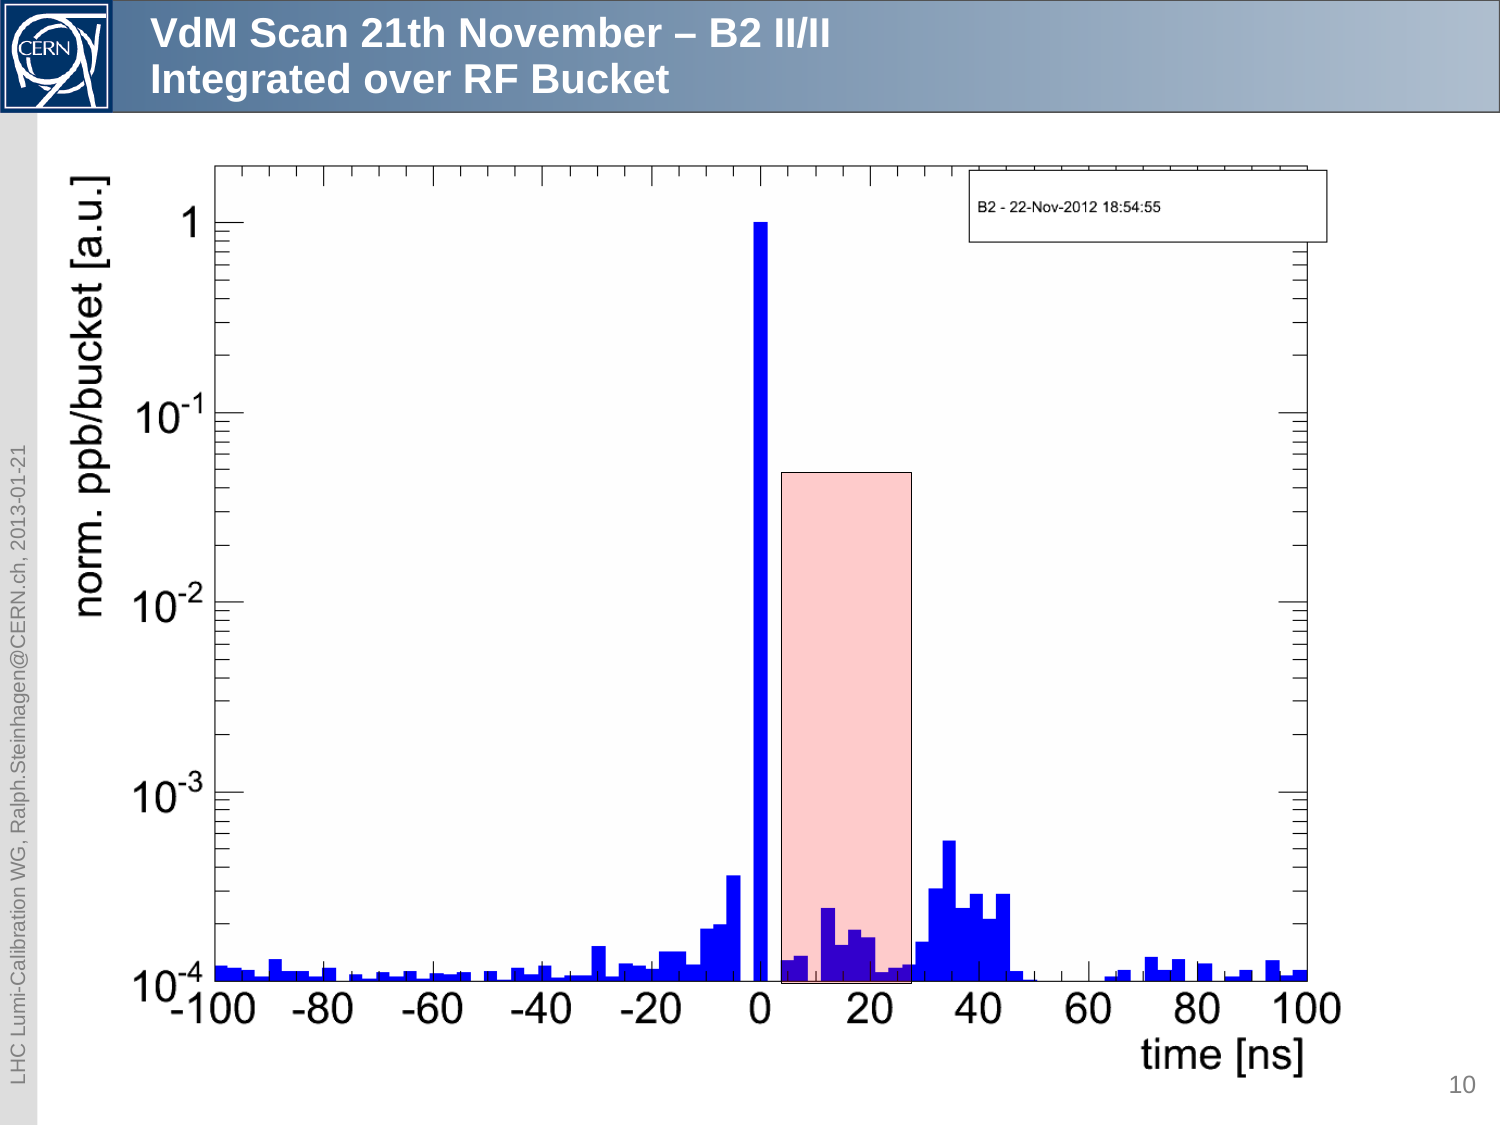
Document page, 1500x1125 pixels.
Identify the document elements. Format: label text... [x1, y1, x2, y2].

picture [0, 0, 113, 113]
text_box [780, 472, 912, 984]
picture [59, 147, 1359, 1095]
title VdM Scan 21th November – B2 II/II Integrated over RF Bucket [150, 0, 1201, 113]
